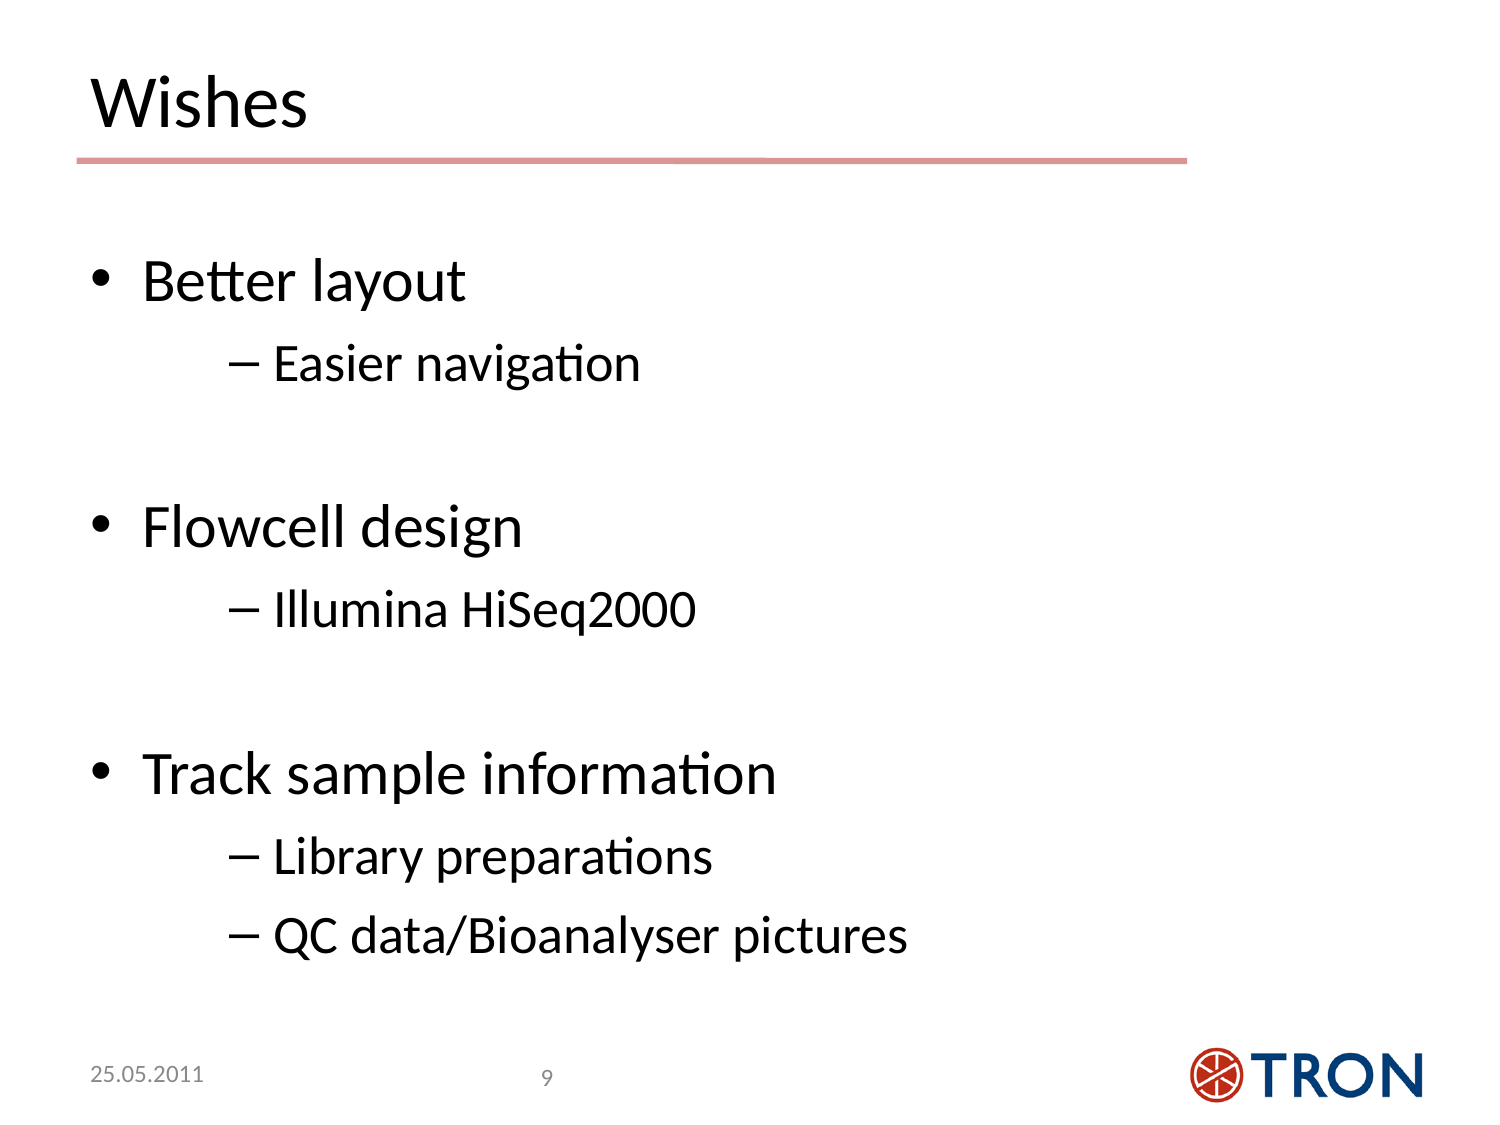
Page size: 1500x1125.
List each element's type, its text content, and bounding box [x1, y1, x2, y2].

text_box 25.05.2011 [75, 1042, 426, 1103]
text_box [525, 1046, 876, 1107]
list Better layout Easier navigation Flowcell design Illumina HiSeq2000 Track sample information Library preparations QC data/Bioanalyser pictures [75, 231, 1426, 975]
title Wishes [75, 45, 1426, 150]
